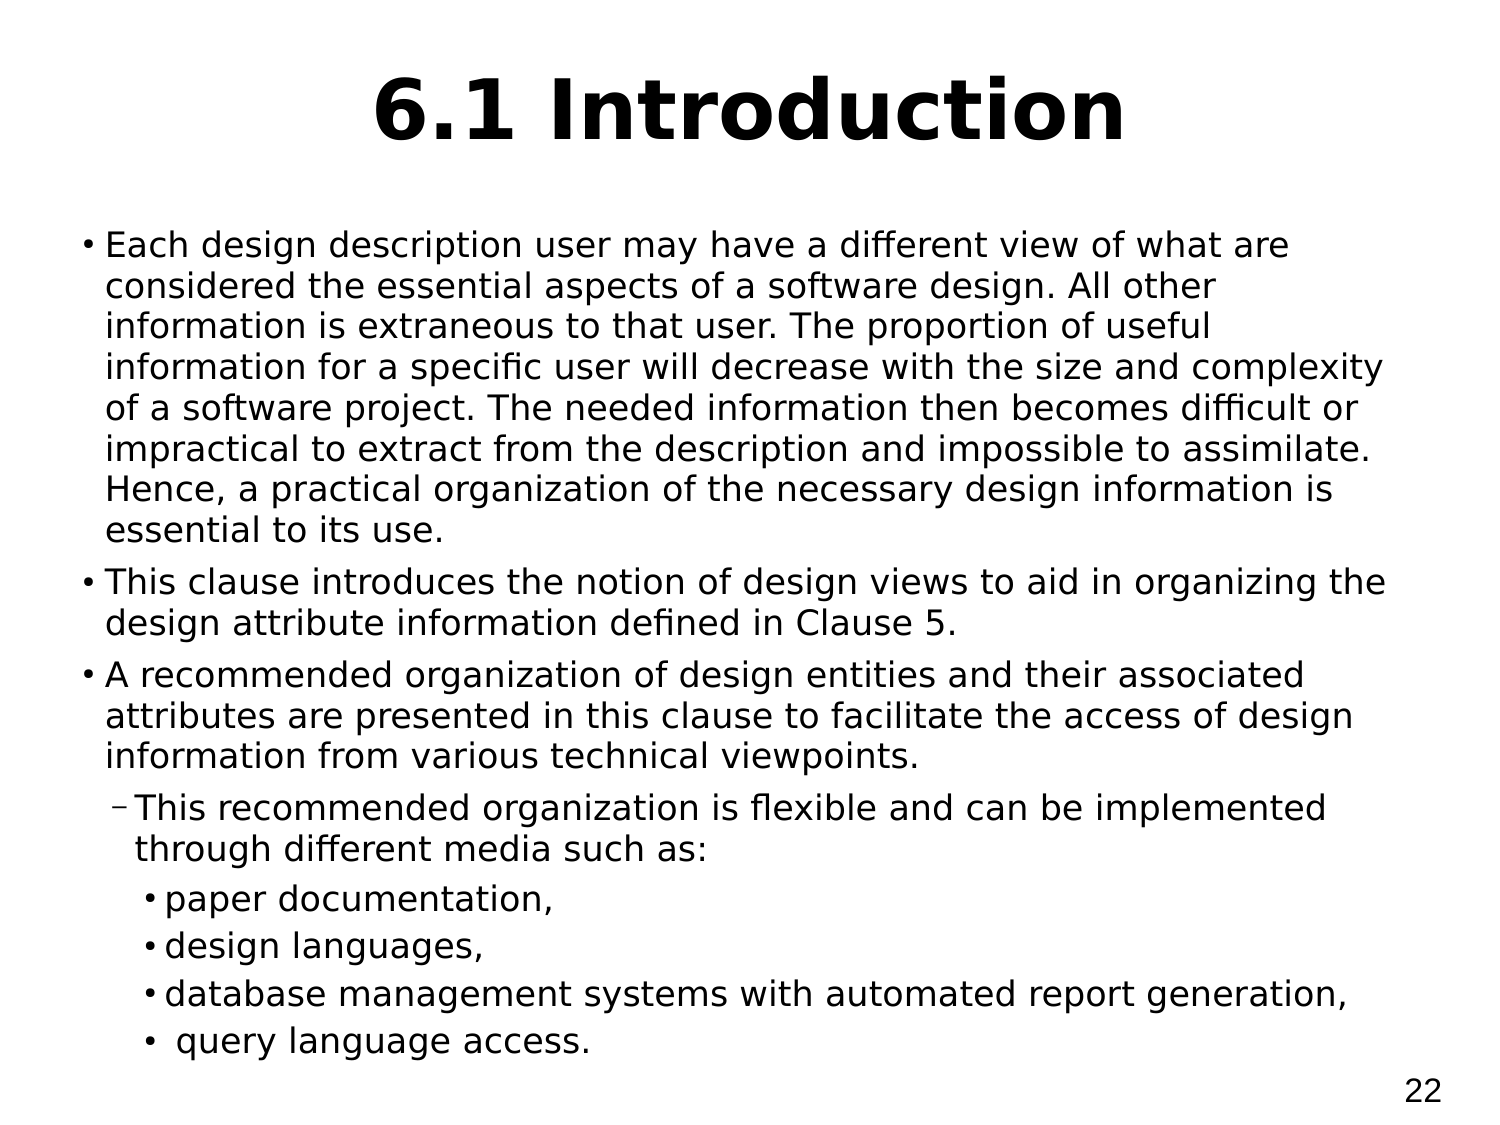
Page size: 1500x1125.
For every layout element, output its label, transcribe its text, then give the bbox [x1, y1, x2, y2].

list Each design description user may have a different view of what are considered the essential aspects of a software design. All other information is extraneous to that user. The proportion of useful information for a specific user will decrease with the size and complexity of a software project. The needed information then becomes difficult or impractical to extract from the description and impossible to assimilate. Hence, a practical organization of the necessary design information is essential to its use. This clause introduces the notion of design views to aid in organizing the design attribute information defined in Clause 5. A recommended organization of design entities and their associated attributes are presented in this clause to facilitate the access of design information from various technical viewpoints. This recommended organization is flexible and can be implemented through different media such as: paper documentation, design languages, database management systems with automated report generation, query language access. [75, 224, 1395, 1075]
title 6.1 Introduction [75, 44, 1425, 177]
